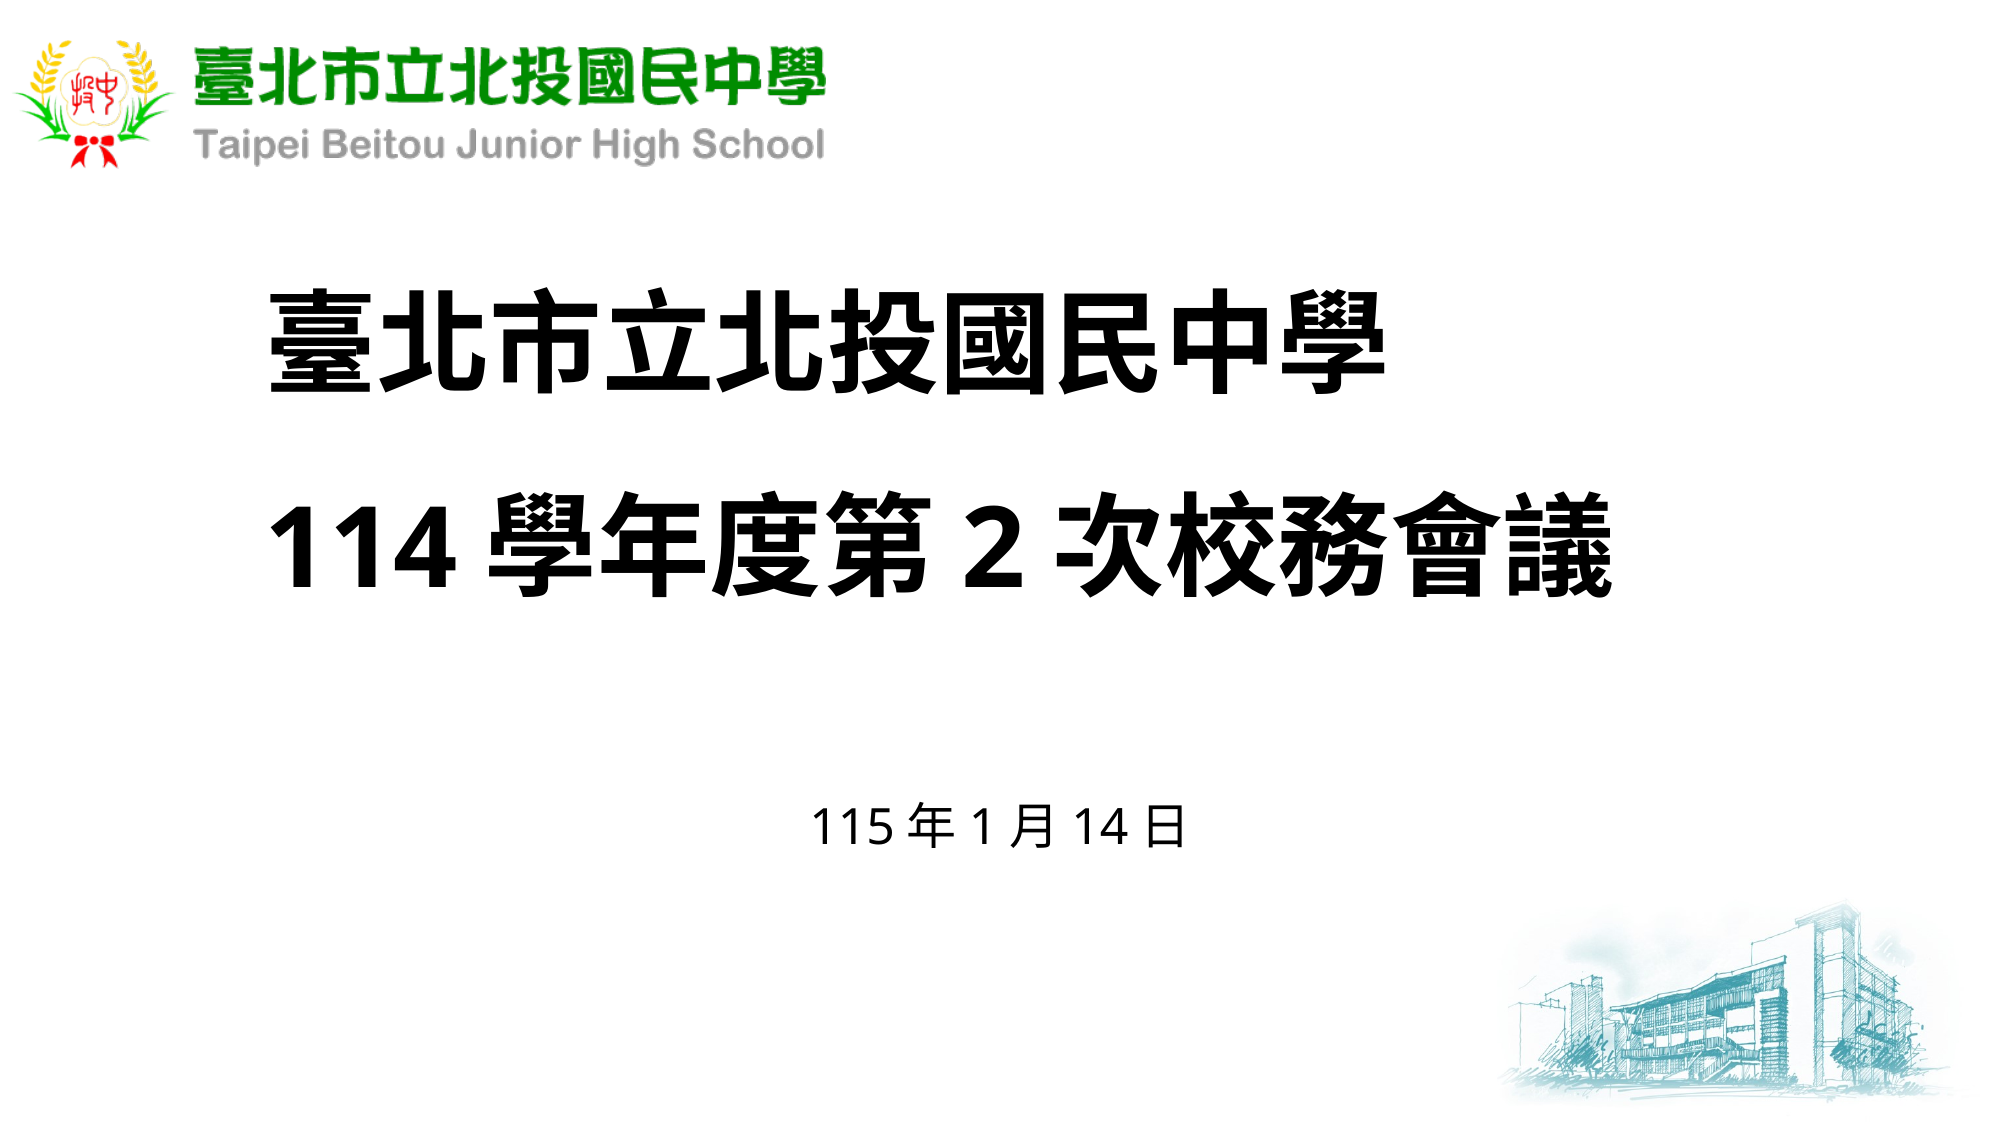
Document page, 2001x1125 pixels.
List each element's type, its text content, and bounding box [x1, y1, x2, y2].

title 臺北市立北投國民中學 114學年度第2次校務會議 [249, 184, 1750, 618]
subtitle 115年1月14日 [249, 712, 1750, 985]
